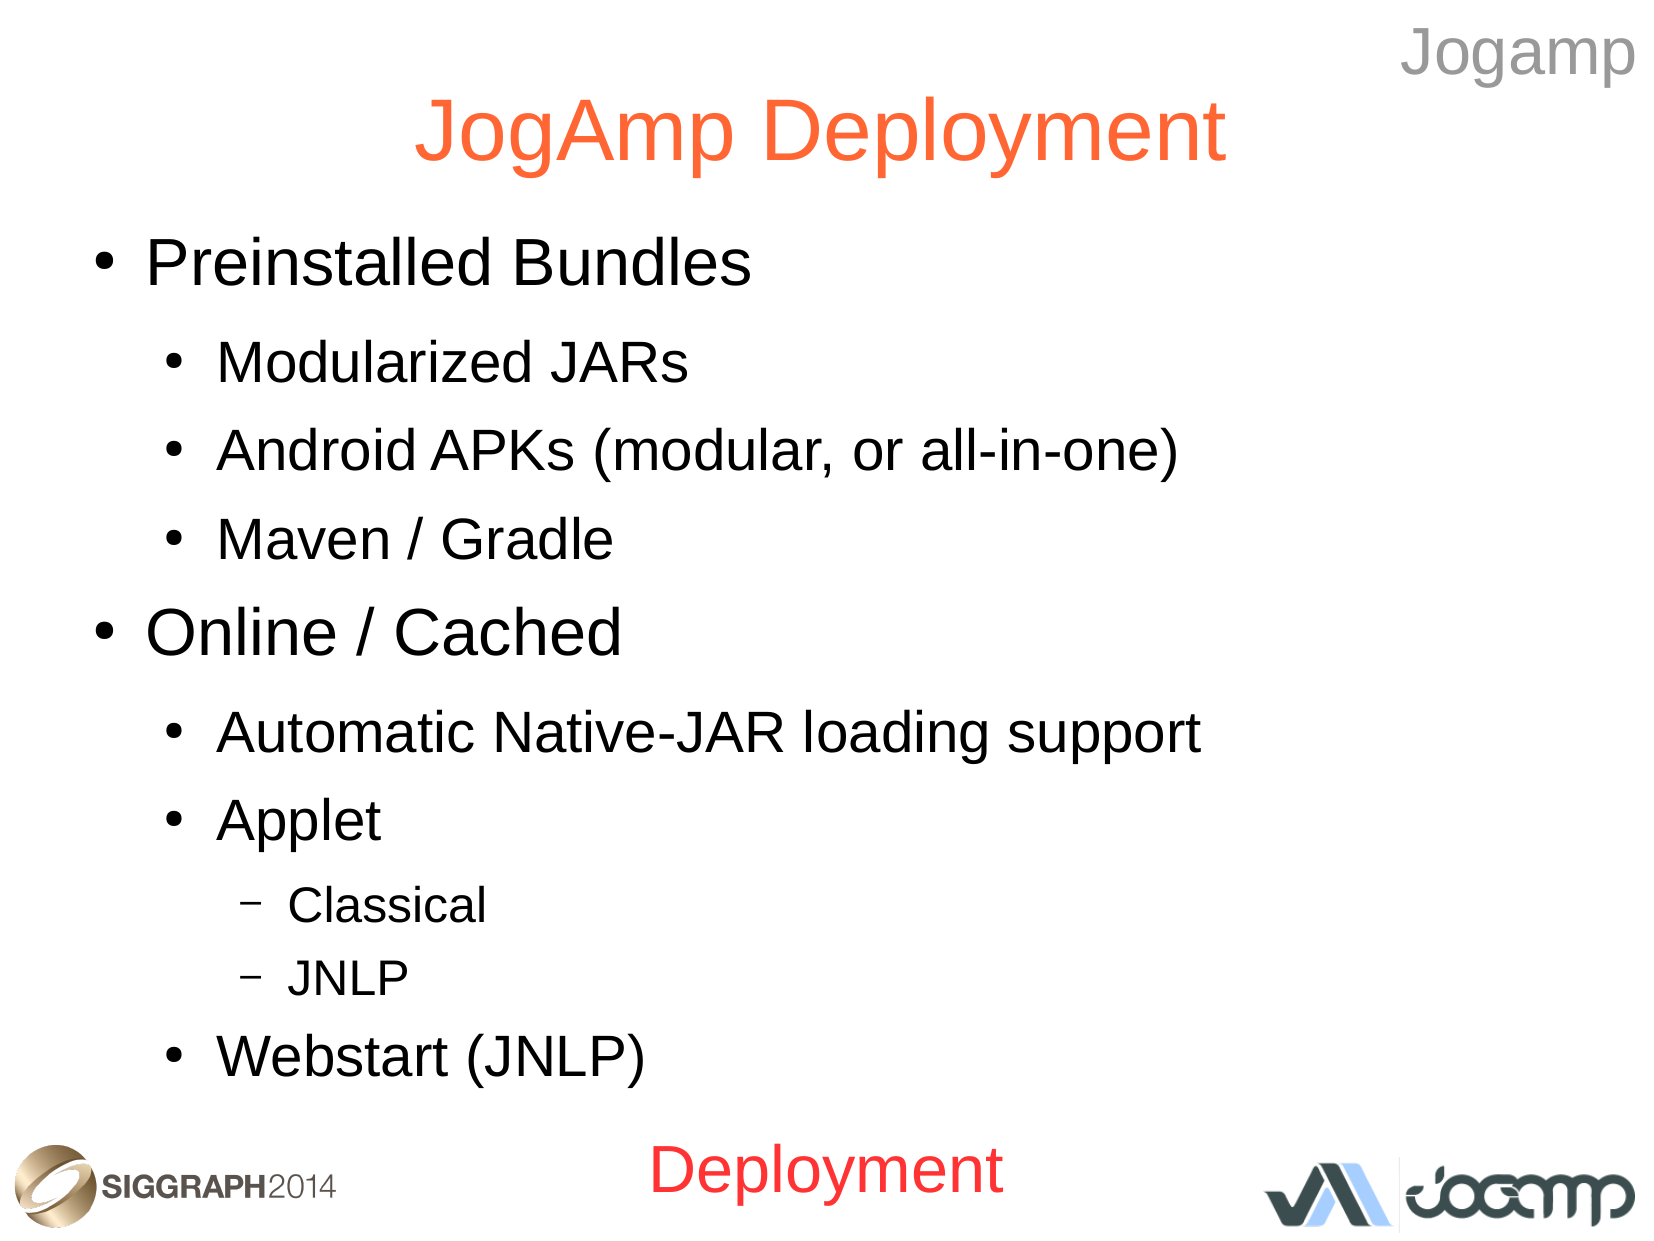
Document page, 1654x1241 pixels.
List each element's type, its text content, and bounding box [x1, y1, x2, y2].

text_box Jogamp [1385, 6, 1654, 112]
title JogAmp Deployment [68, 68, 1576, 192]
picture [1262, 1157, 1635, 1233]
text_box Deployment [633, 1125, 1021, 1215]
list Preinstalled Bundles Modularized JARs Android APKs (modular, or all-in-one) Maven / Gradle Online / Cached Automatic Native-JAR loading support Applet Classical JNLP Webstart (JNLP) [75, 225, 1571, 1109]
picture [7, 1133, 343, 1239]
